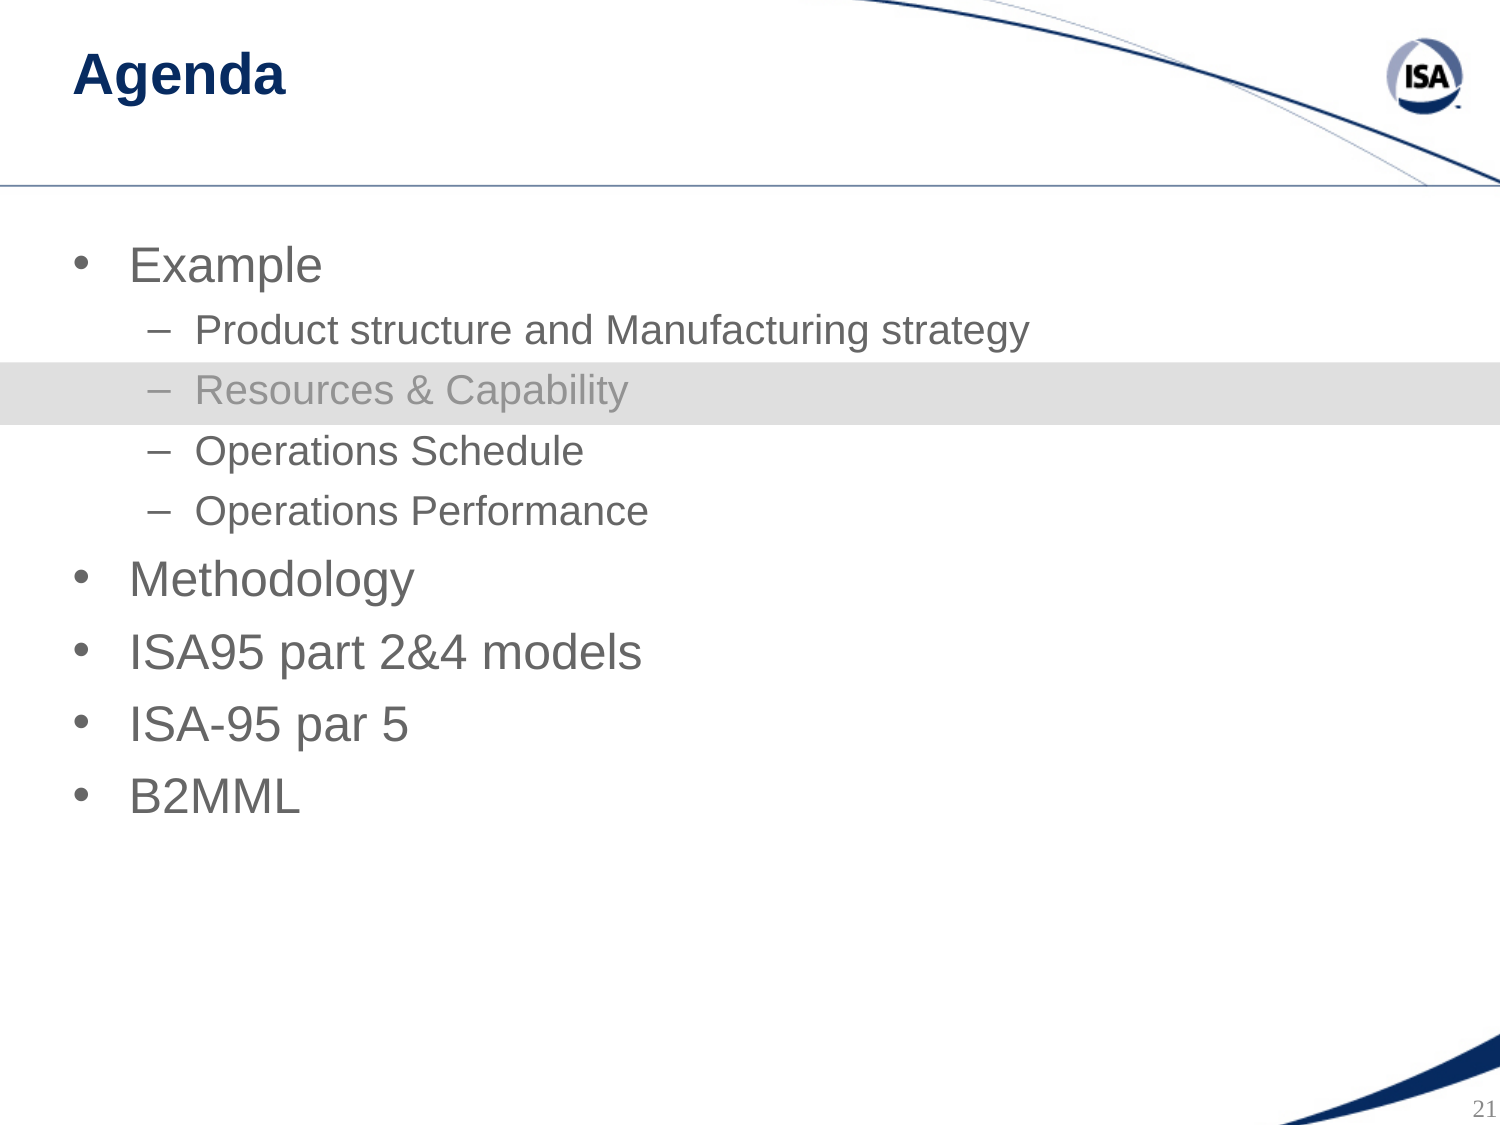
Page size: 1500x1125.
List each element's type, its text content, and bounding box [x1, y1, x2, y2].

picture [0, 0, 1500, 362]
list Example Product structure and Manufacturing strategy Resources & Capability Operations Schedule Operations Performance Methodology ISA95 part 2&4 models ISA-95 par 5 B2MML [57, 224, 1413, 362]
title Agenda [57, 28, 1333, 217]
text_box [0, 362, 1500, 425]
list Example Product structure and Manufacturing strategy Resources & Capability Operations Schedule Operations Performance Methodology ISA95 part 2&4 models ISA-95 par 5 B2MML [57, 425, 1413, 988]
picture [0, 425, 1500, 1125]
